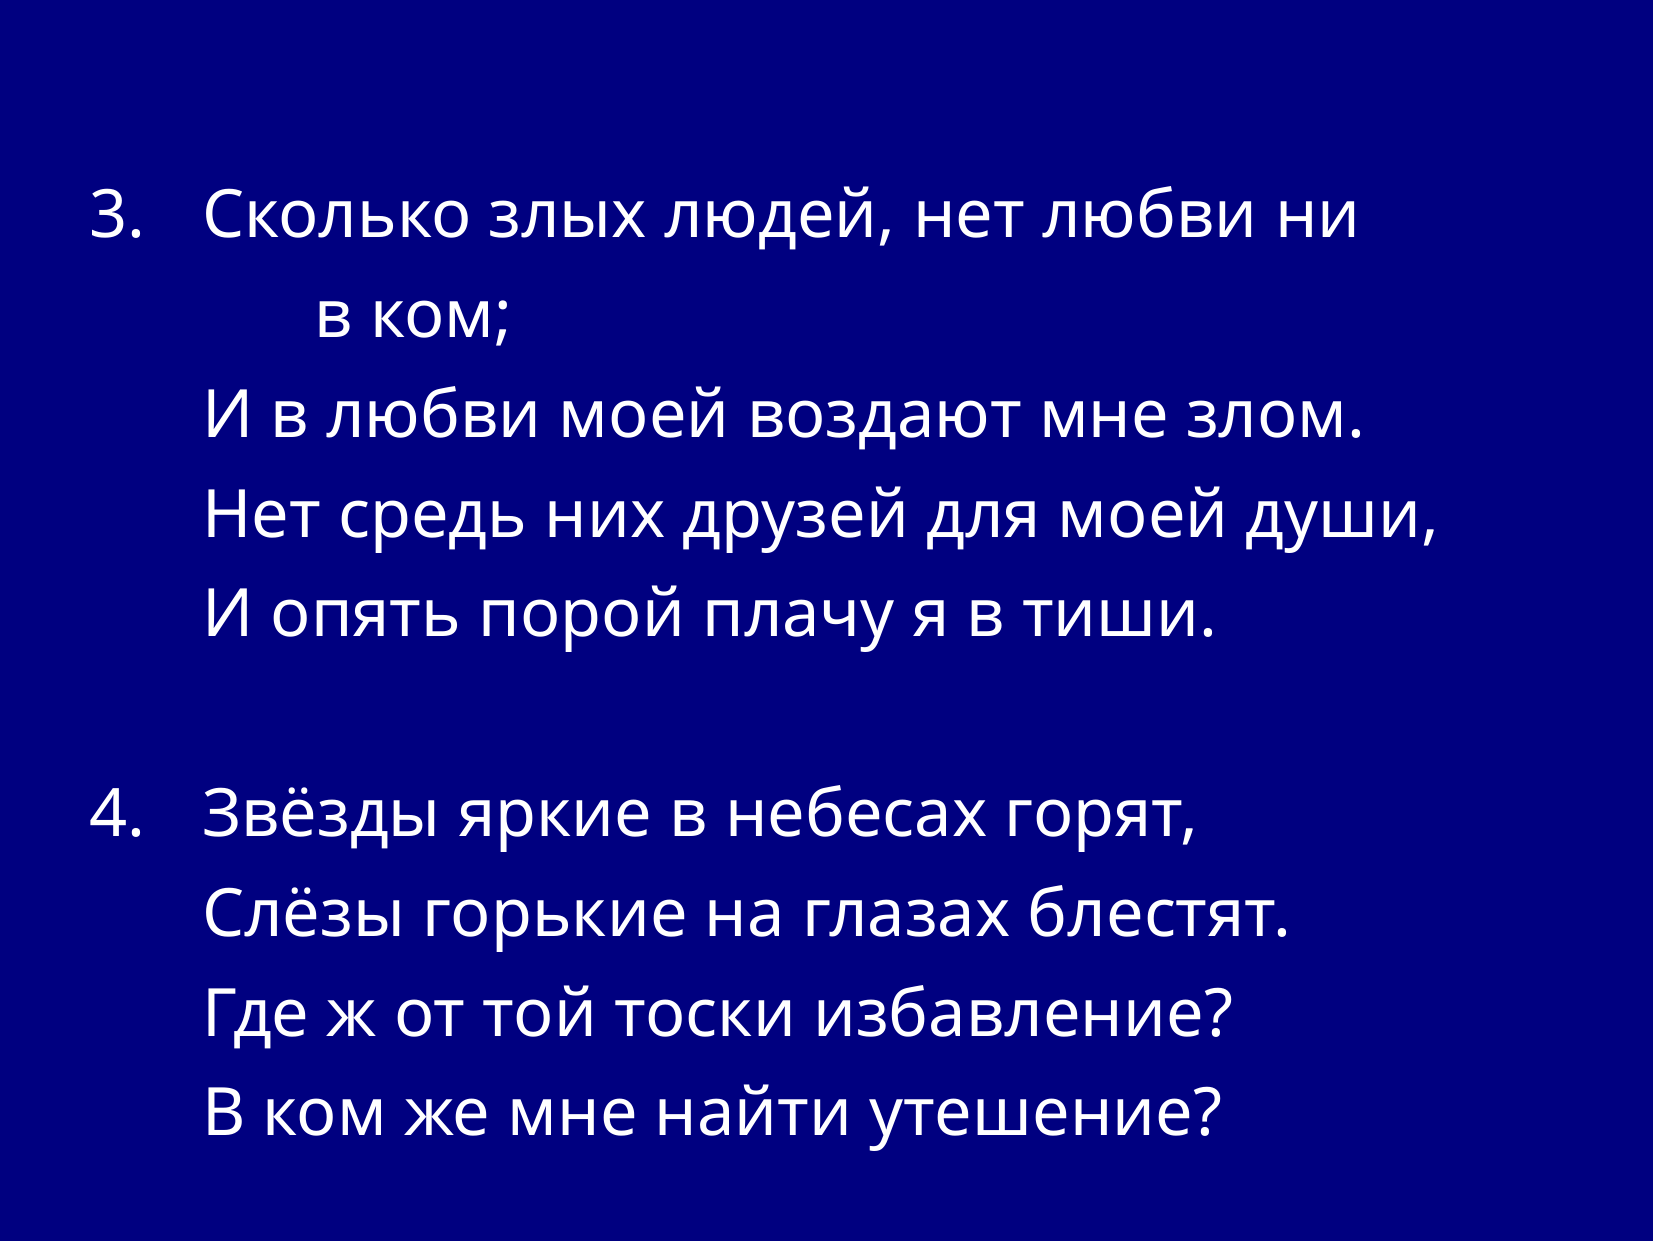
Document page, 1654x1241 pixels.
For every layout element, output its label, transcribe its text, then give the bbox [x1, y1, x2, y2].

text_box 3. Сколько злых людей, нет любви ни в ком; И в любви моей воздают мне злом. Нет средь них друзей для моей души, И опять порой плачу я в тиши. 4. Звёзды яркие в небесах горят, Слёзы горькие на глазах блестят. Где ж от той тоски избавление? В ком же мне найти утешение? [75, 150, 1653, 1163]
